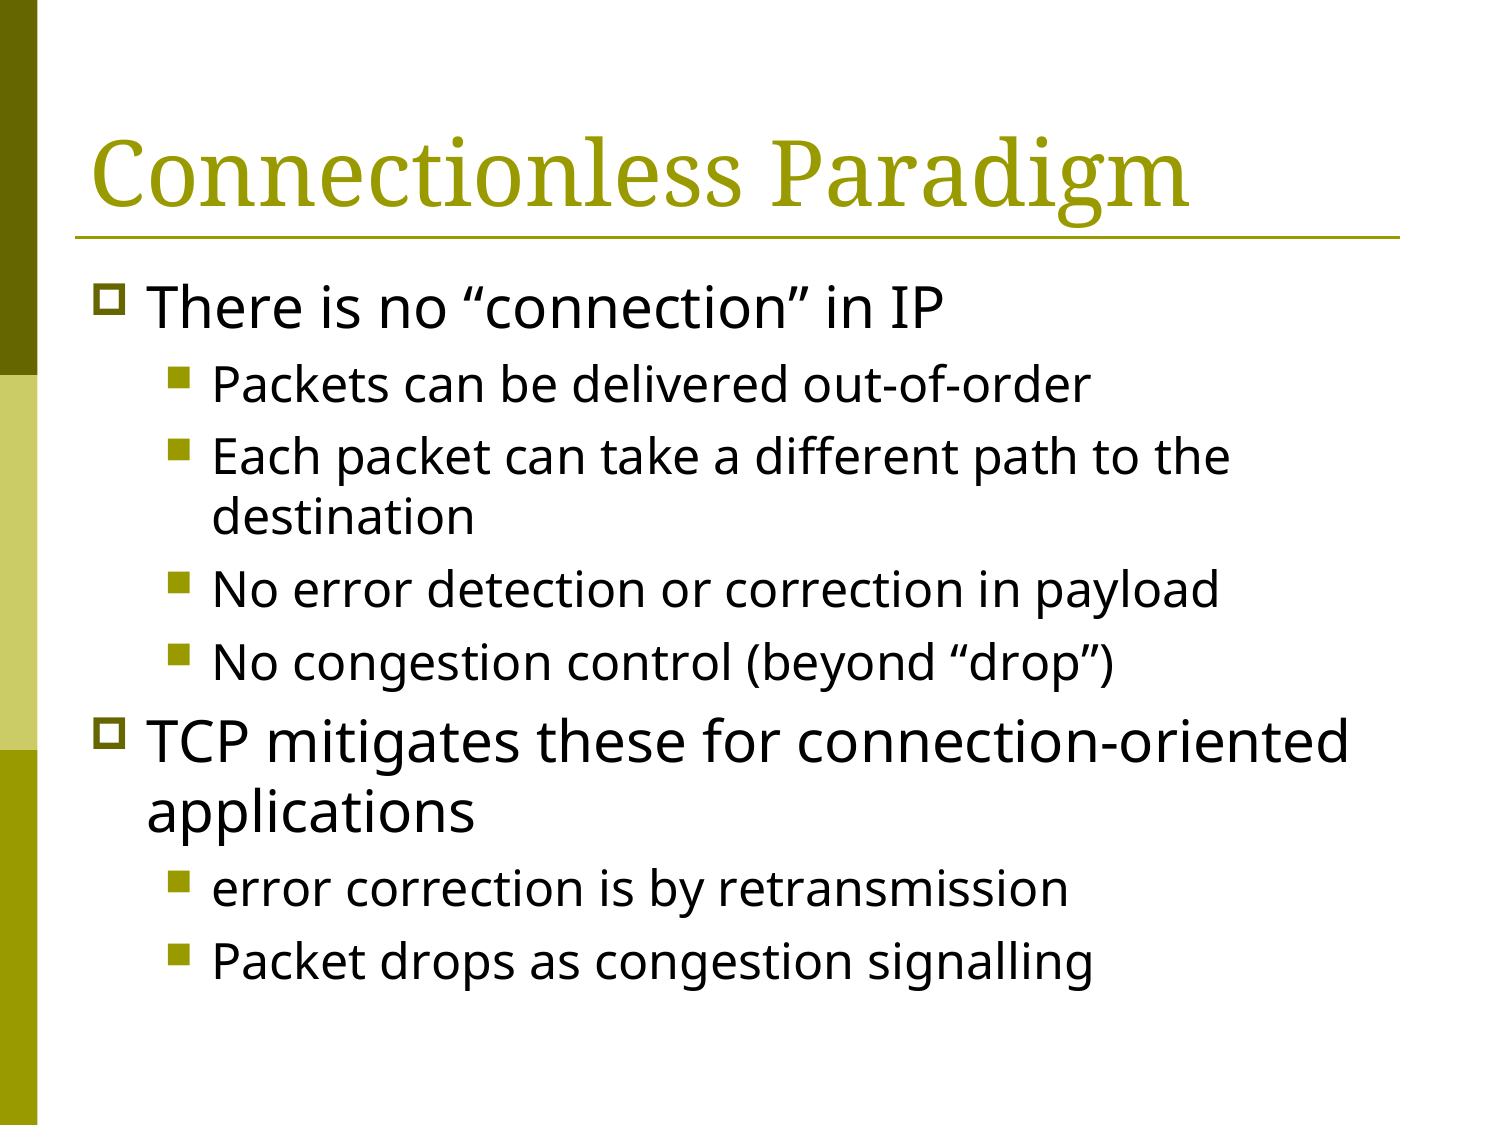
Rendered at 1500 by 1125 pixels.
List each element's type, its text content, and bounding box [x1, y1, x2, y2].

title Connectionless Paradigm [75, 45, 1426, 233]
list There is no “connection” in IP Packets can be delivered out-of-order Each packet can take a different path to the destination No error detection or correction in payload No congestion control (beyond “drop”) TCP mitigates these for connection-oriented applications error correction is by retransmission Packet drops as congestion signalling [75, 262, 1426, 1082]
